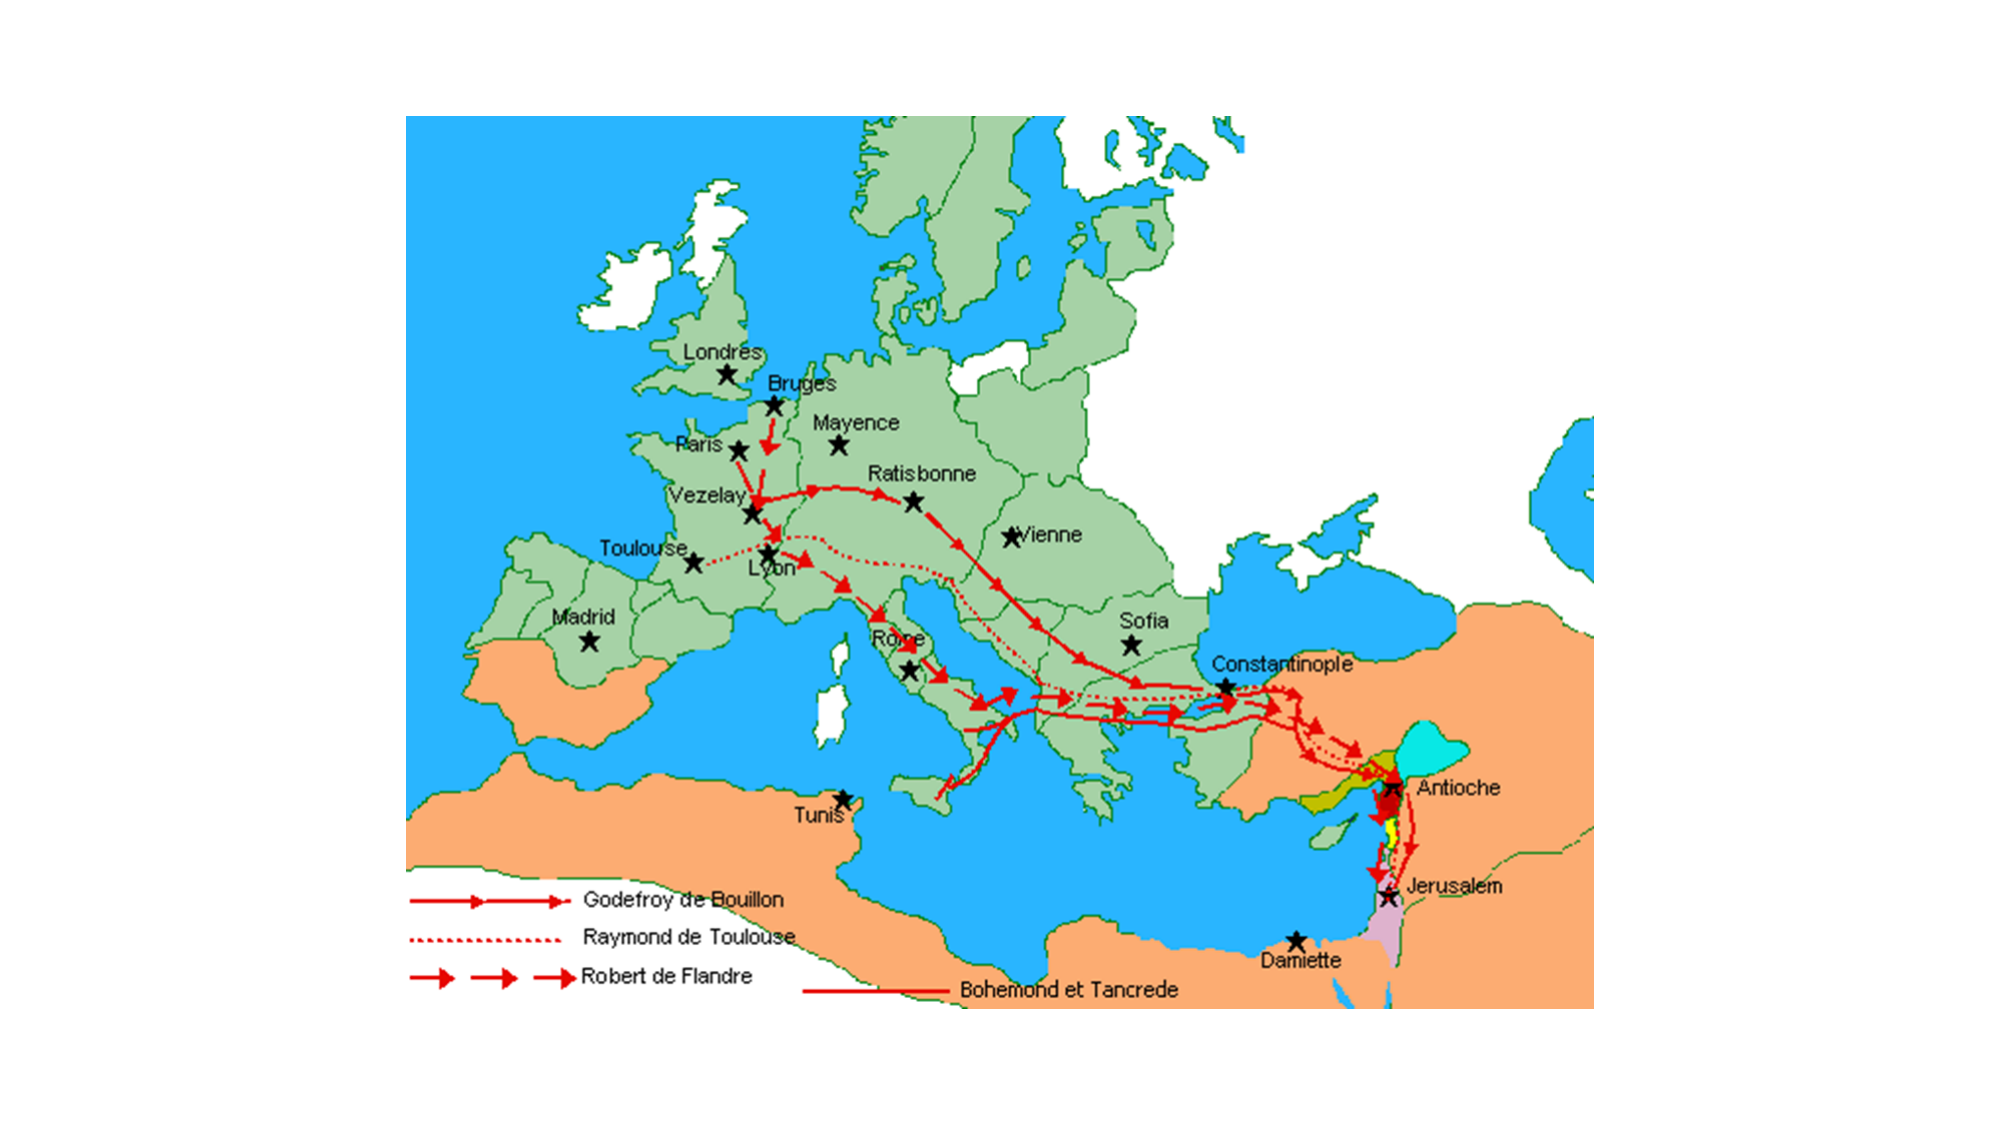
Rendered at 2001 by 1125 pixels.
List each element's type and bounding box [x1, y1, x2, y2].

picture [406, 116, 1594, 1009]
